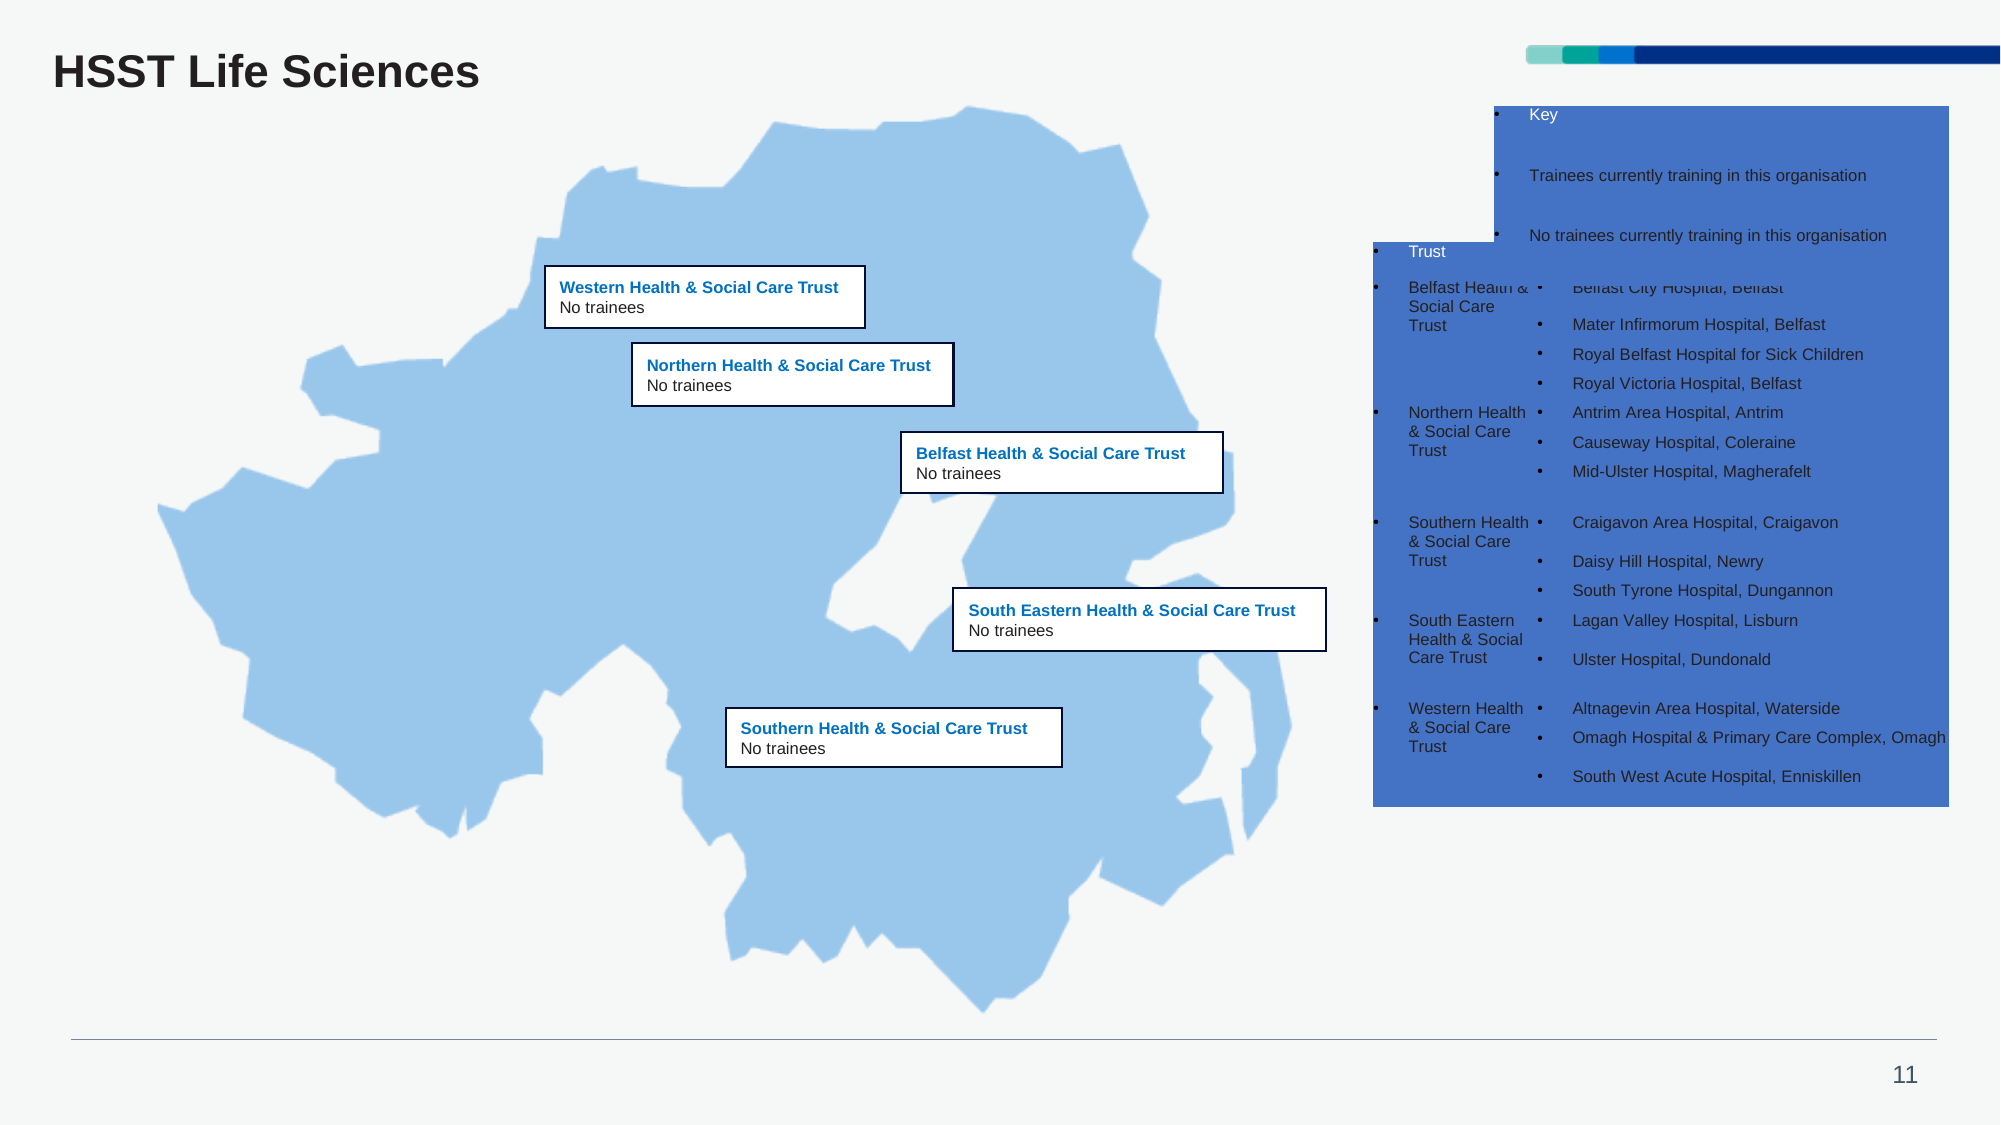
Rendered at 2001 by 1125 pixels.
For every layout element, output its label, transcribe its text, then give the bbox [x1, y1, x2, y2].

table_cell Belfast Health & Social Care Trust [1373, 279, 1537, 404]
table_cell Mater Infirmorum Hospital, Belfast [1537, 315, 1949, 345]
table_cell [1891, 226, 1949, 286]
table_header [1891, 106, 1949, 166]
table_cell Mid-Ulster Hospital, Magherafelt [1537, 463, 1949, 513]
table_cell South West Acute Hospital, Enniskillen [1537, 768, 1949, 807]
table_header Trust [1373, 242, 1494, 279]
table_cell Royal Victoria Hospital, Belfast [1537, 374, 1949, 404]
table_cell No trainees currently training in this organisation [1494, 226, 1891, 286]
table_cell Causeway Hospital, Coleraine [1537, 433, 1949, 463]
table_cell [1891, 166, 1949, 226]
text_box Southern Health & Social Care Trust No trainees [726, 708, 1062, 767]
table_cell Antrim Area Hospital, Antrim [1537, 404, 1949, 433]
table_cell Northern Health & Social Care Trust [1373, 404, 1537, 513]
picture [144, 94, 1307, 1031]
table_cell Lagan Valley Hospital, Lisburn [1537, 611, 1949, 650]
table_cell Omagh Hospital & Primary Care Complex, Omagh [1537, 729, 1949, 768]
table_cell South Eastern Health & Social Care Trust [1373, 611, 1537, 699]
table_cell Southern Health & Social Care Trust [1373, 513, 1537, 611]
table_cell Trainees currently training in this organisation [1494, 166, 1891, 226]
text_box HSST Life Sciences [37, 33, 875, 105]
text_box Western Health & Social Care Trust No trainees [545, 266, 865, 328]
table_cell Altnagevin Area Hospital, Waterside [1537, 699, 1949, 729]
table_cell Western Health & Social Care Trust [1373, 699, 1537, 807]
table_header Key [1494, 106, 1891, 166]
table_cell Daisy Hill Hospital, Newry [1537, 552, 1949, 582]
text_box South Eastern Health & Social Care Trust No trainees [953, 588, 1326, 651]
table_cell Belfast City Hospital, Belfast [1537, 286, 1949, 315]
text_box Belfast Health & Social Care Trust No trainees [901, 432, 1223, 493]
table_cell Royal Belfast Hospital for Sick Children [1537, 345, 1949, 374]
table_cell Ulster Hospital, Dundonald [1537, 650, 1949, 699]
table_cell Craigavon Area Hospital, Craigavon [1537, 513, 1949, 552]
text_box Northern Health & Social Care Trust No trainees [632, 343, 954, 406]
table_cell South Tyrone Hospital, Dungannon [1537, 582, 1949, 611]
